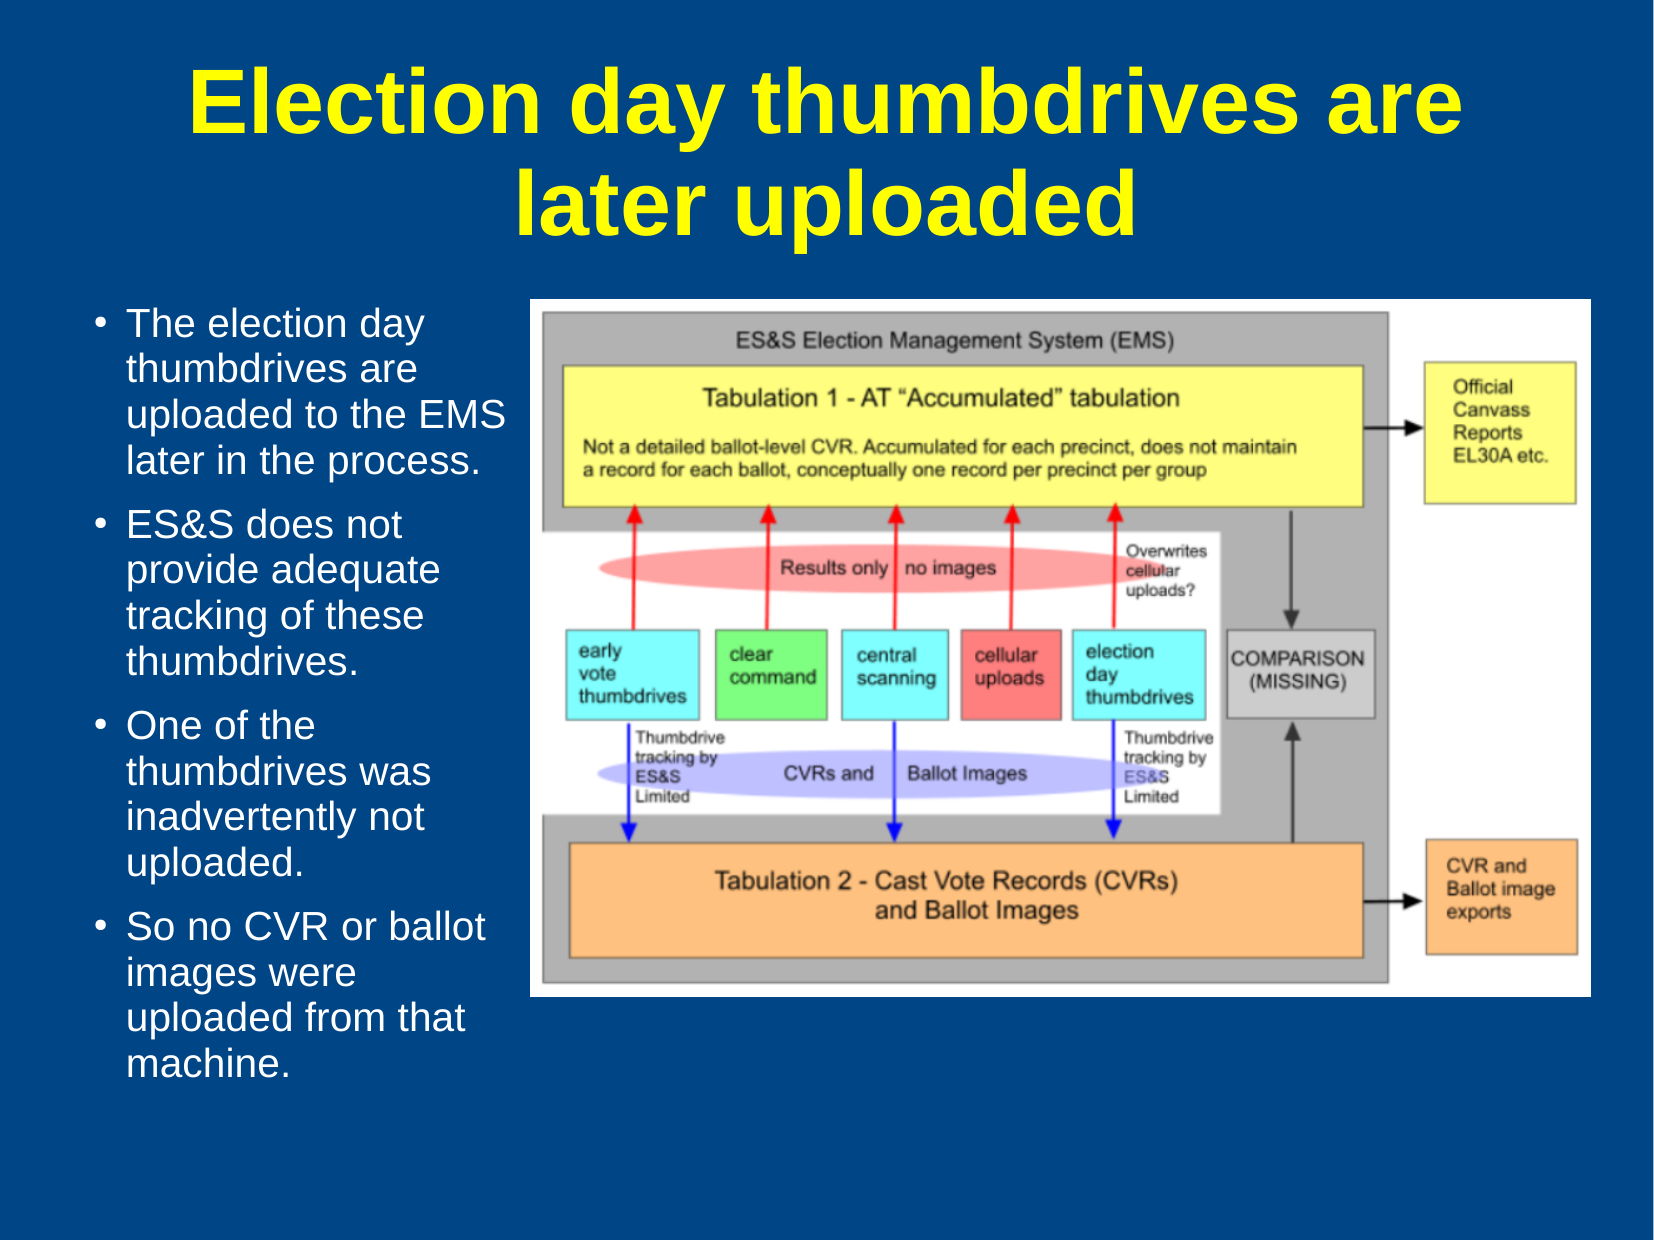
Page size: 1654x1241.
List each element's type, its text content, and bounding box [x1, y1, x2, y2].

list The election day thumbdrives are uploaded to the EMS later in the process. ES&S does not provide adequate tracking of these thumbdrives. One of the thumbdrives was inadvertently not uploaded. So no CVR or ballot images were uploaded from that machine. [82, 300, 511, 1105]
title Election day thumbdrives are later uploaded [82, 49, 1571, 257]
picture [530, 299, 1591, 997]
